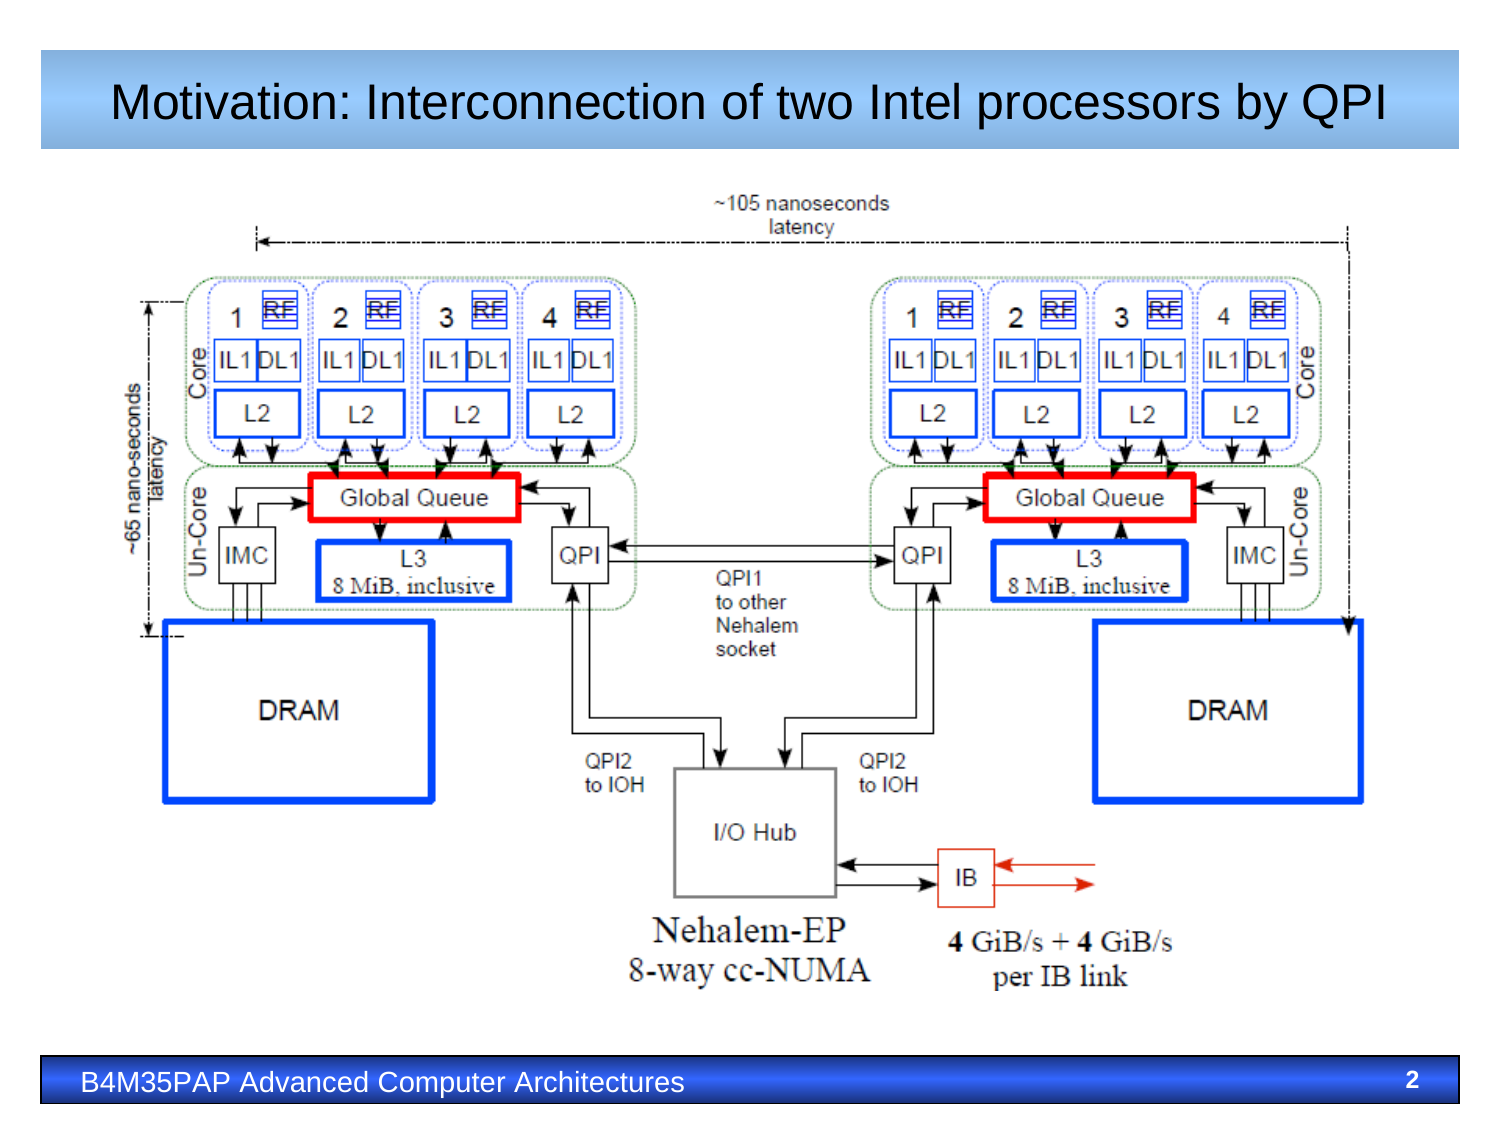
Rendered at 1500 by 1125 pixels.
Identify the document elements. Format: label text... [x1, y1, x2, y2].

picture [117, 181, 1383, 991]
title Motivation: Interconnection of two Intel processors by QPI [41, 50, 1459, 149]
